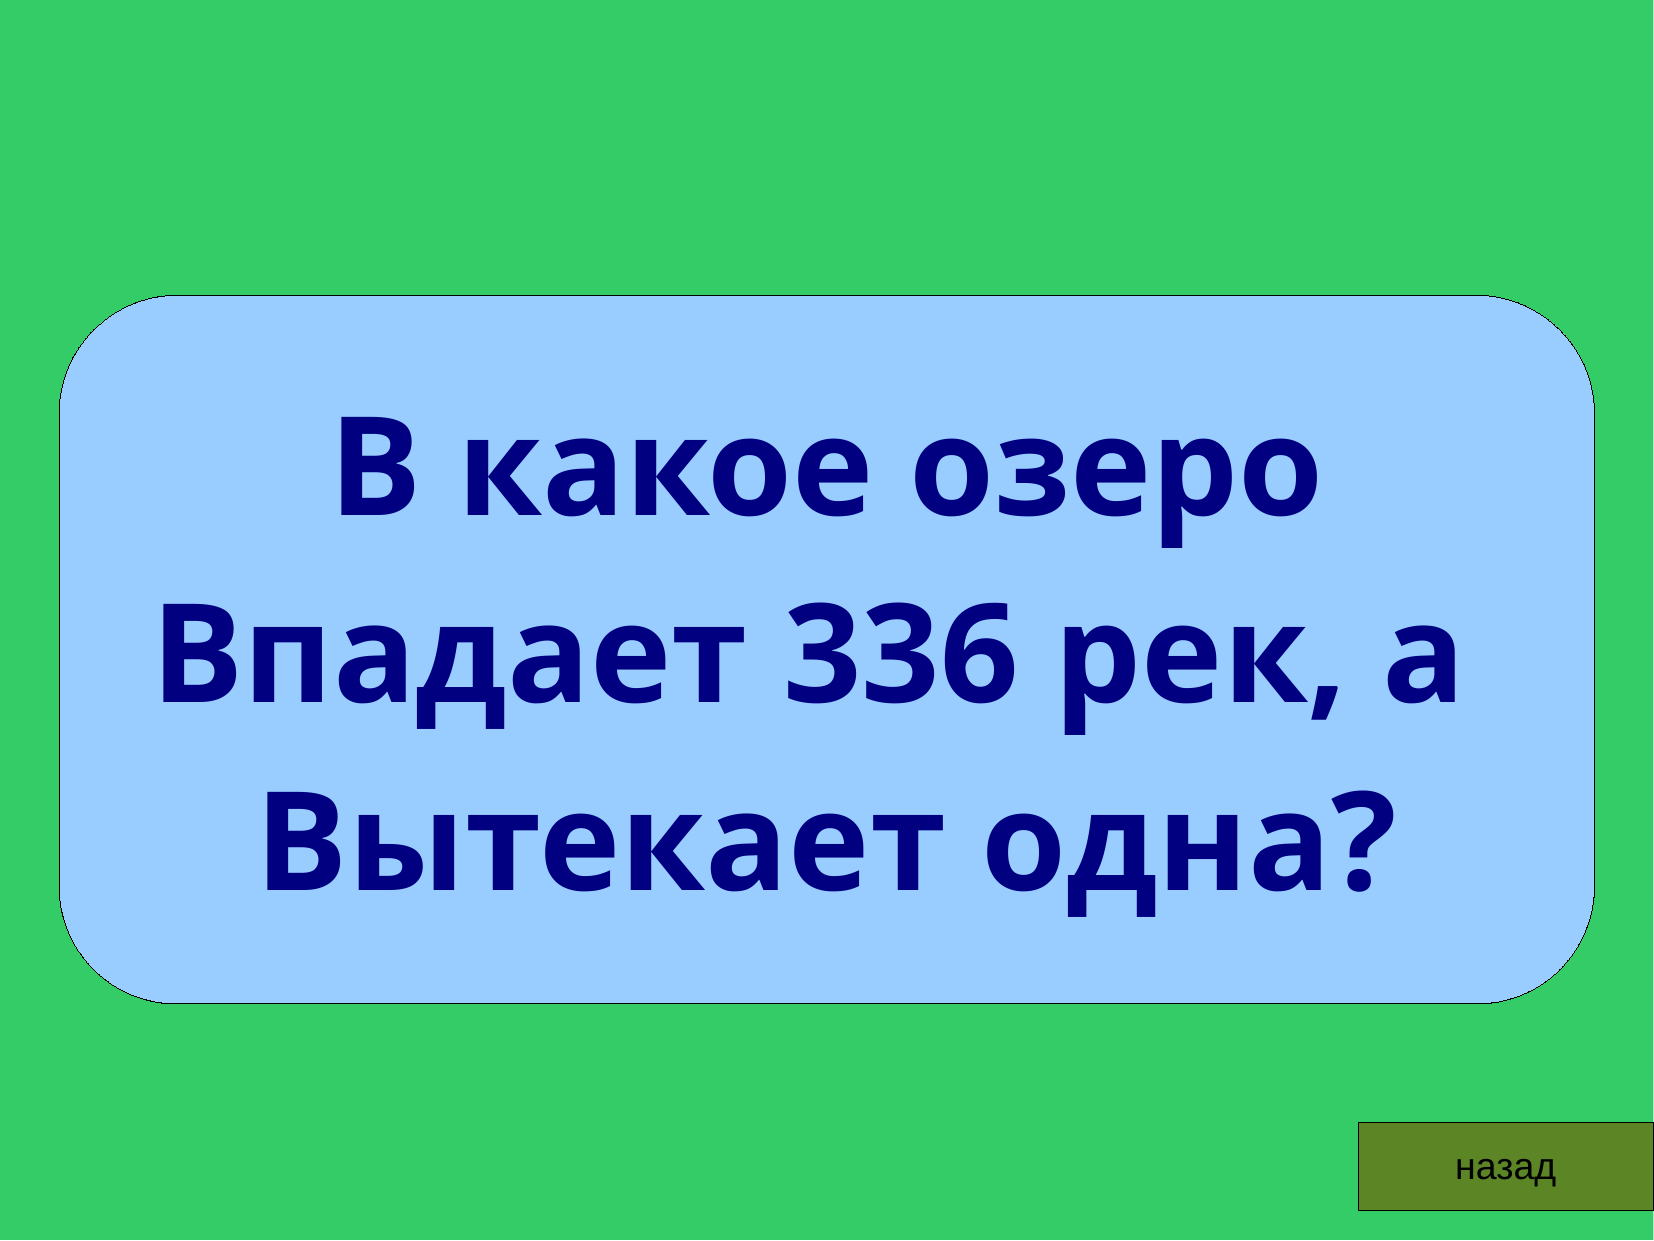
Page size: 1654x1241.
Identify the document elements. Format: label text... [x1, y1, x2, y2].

text_box назад [1358, 1122, 1654, 1211]
text_box В какое озеро Впадает 336 рек, а Вытекает одна? [59, 295, 1595, 1004]
